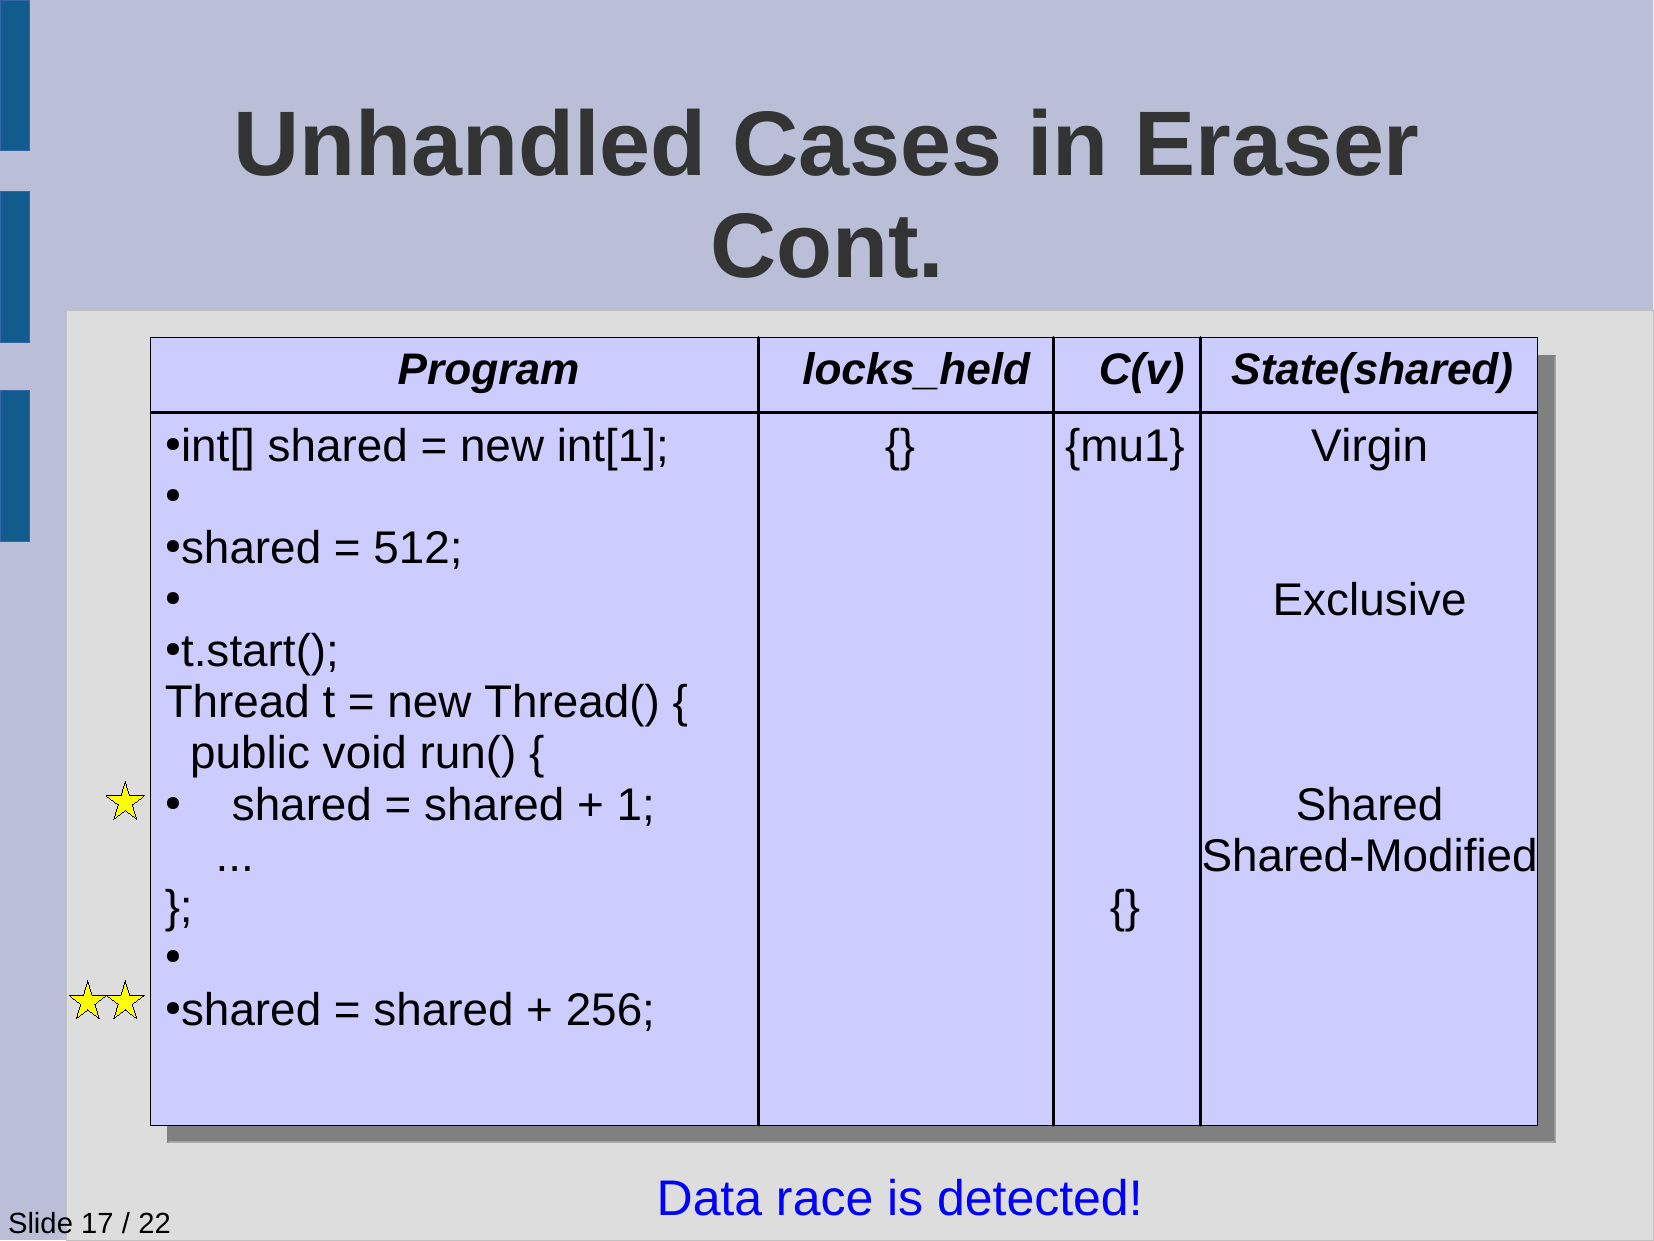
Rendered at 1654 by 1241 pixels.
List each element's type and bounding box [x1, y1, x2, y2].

text_box [69, 980, 145, 1019]
text_box [106, 781, 145, 820]
text_box [150, 337, 1538, 411]
text_box [150, 414, 1538, 1126]
